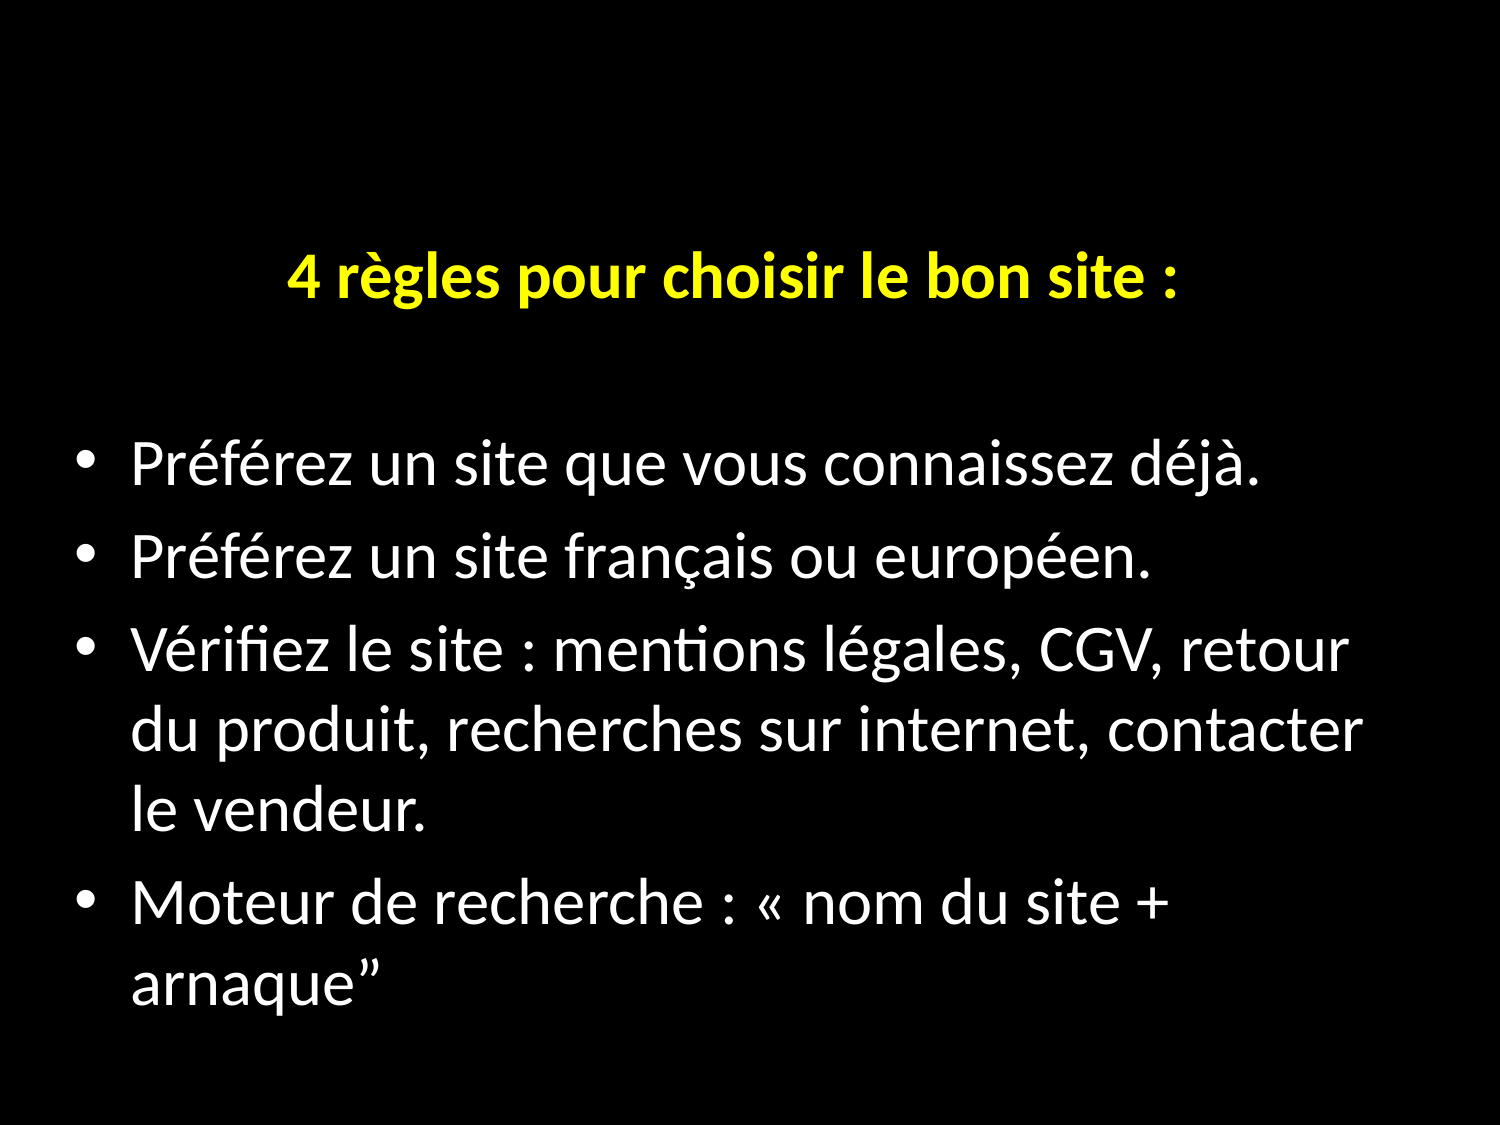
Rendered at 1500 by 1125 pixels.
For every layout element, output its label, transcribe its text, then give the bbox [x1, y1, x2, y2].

list 4 règles pour choisir le bon site : Préférez un site que vous connaissez déjà. Préférez un site français ou européen. Vérifiez le site : mentions légales, CGV, retour du produit, recherches sur internet, contacter le vendeur. Moteur de recherche : « nom du site + arnaque” [59, 224, 1409, 967]
